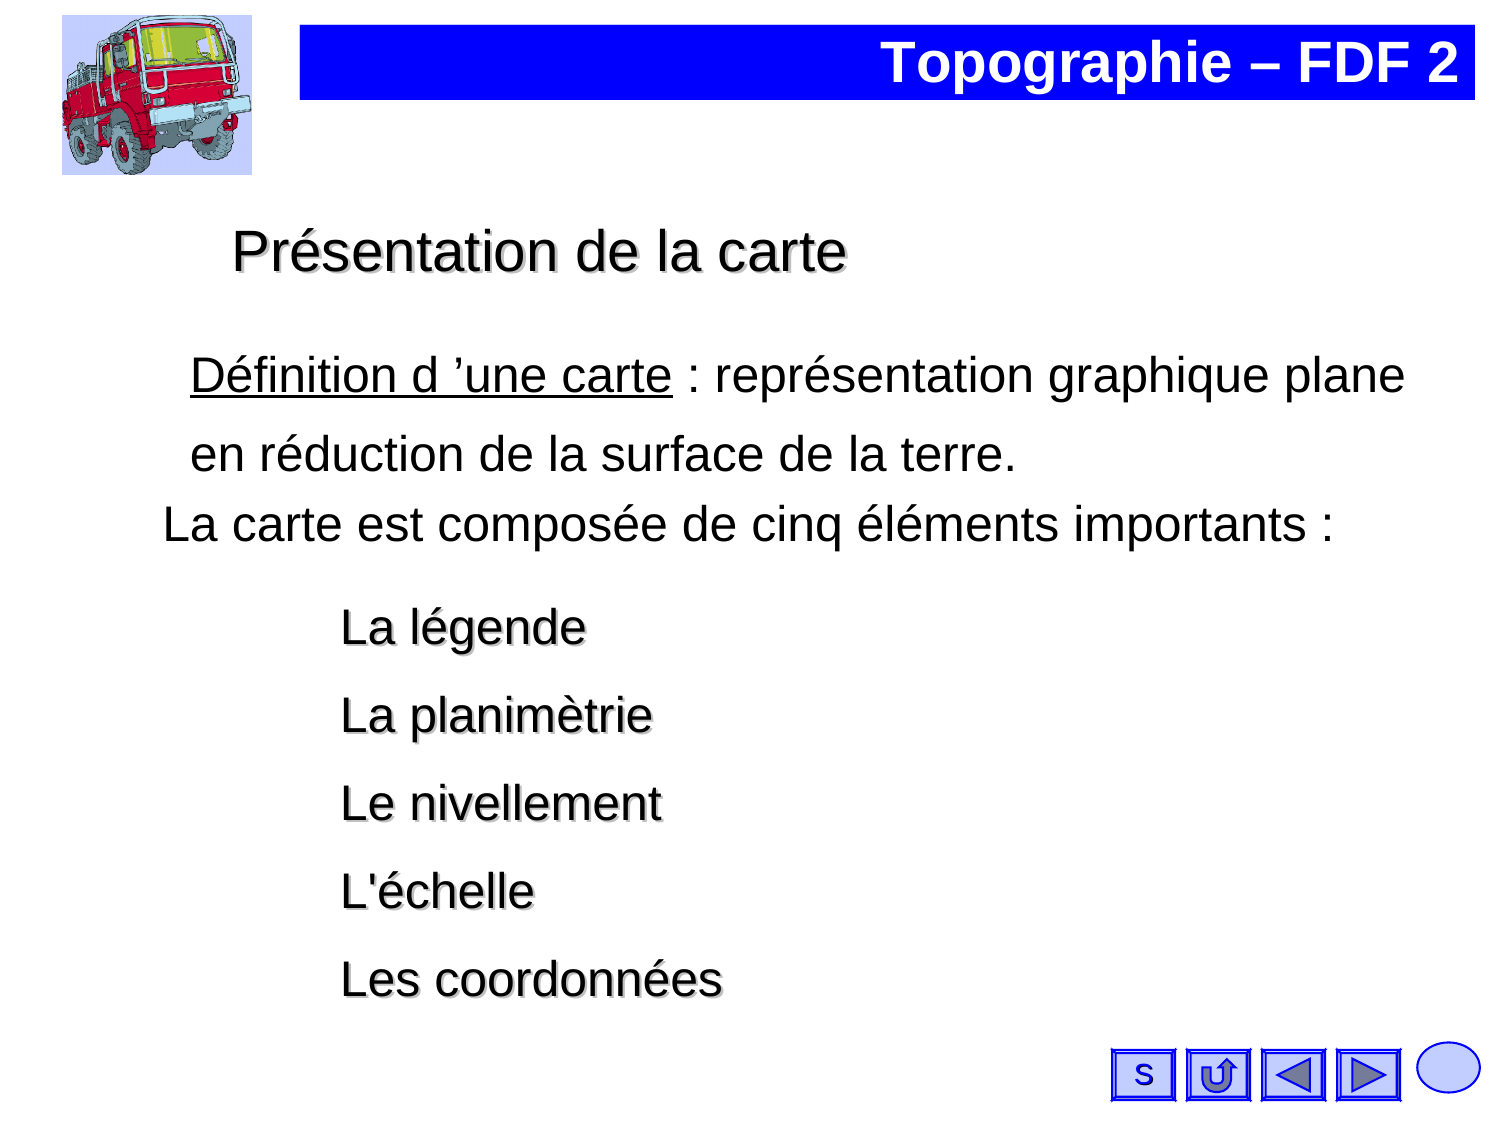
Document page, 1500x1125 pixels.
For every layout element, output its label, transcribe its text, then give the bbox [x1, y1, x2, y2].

text_box [1417, 1042, 1480, 1093]
text_box La carte est composée de cinq éléments importants : [147, 488, 1351, 560]
text_box Topographie – FDF 2 [299, 24, 1475, 100]
text_box Présentation de la carte [216, 214, 864, 292]
text_box Définition d ’une carte : représentation graphique plane en réduction de la surface de la terre. [174, 339, 1436, 491]
text_box La légende La planimètrie Le nivellement L'échelle Les coordonnées [311, 590, 739, 1015]
